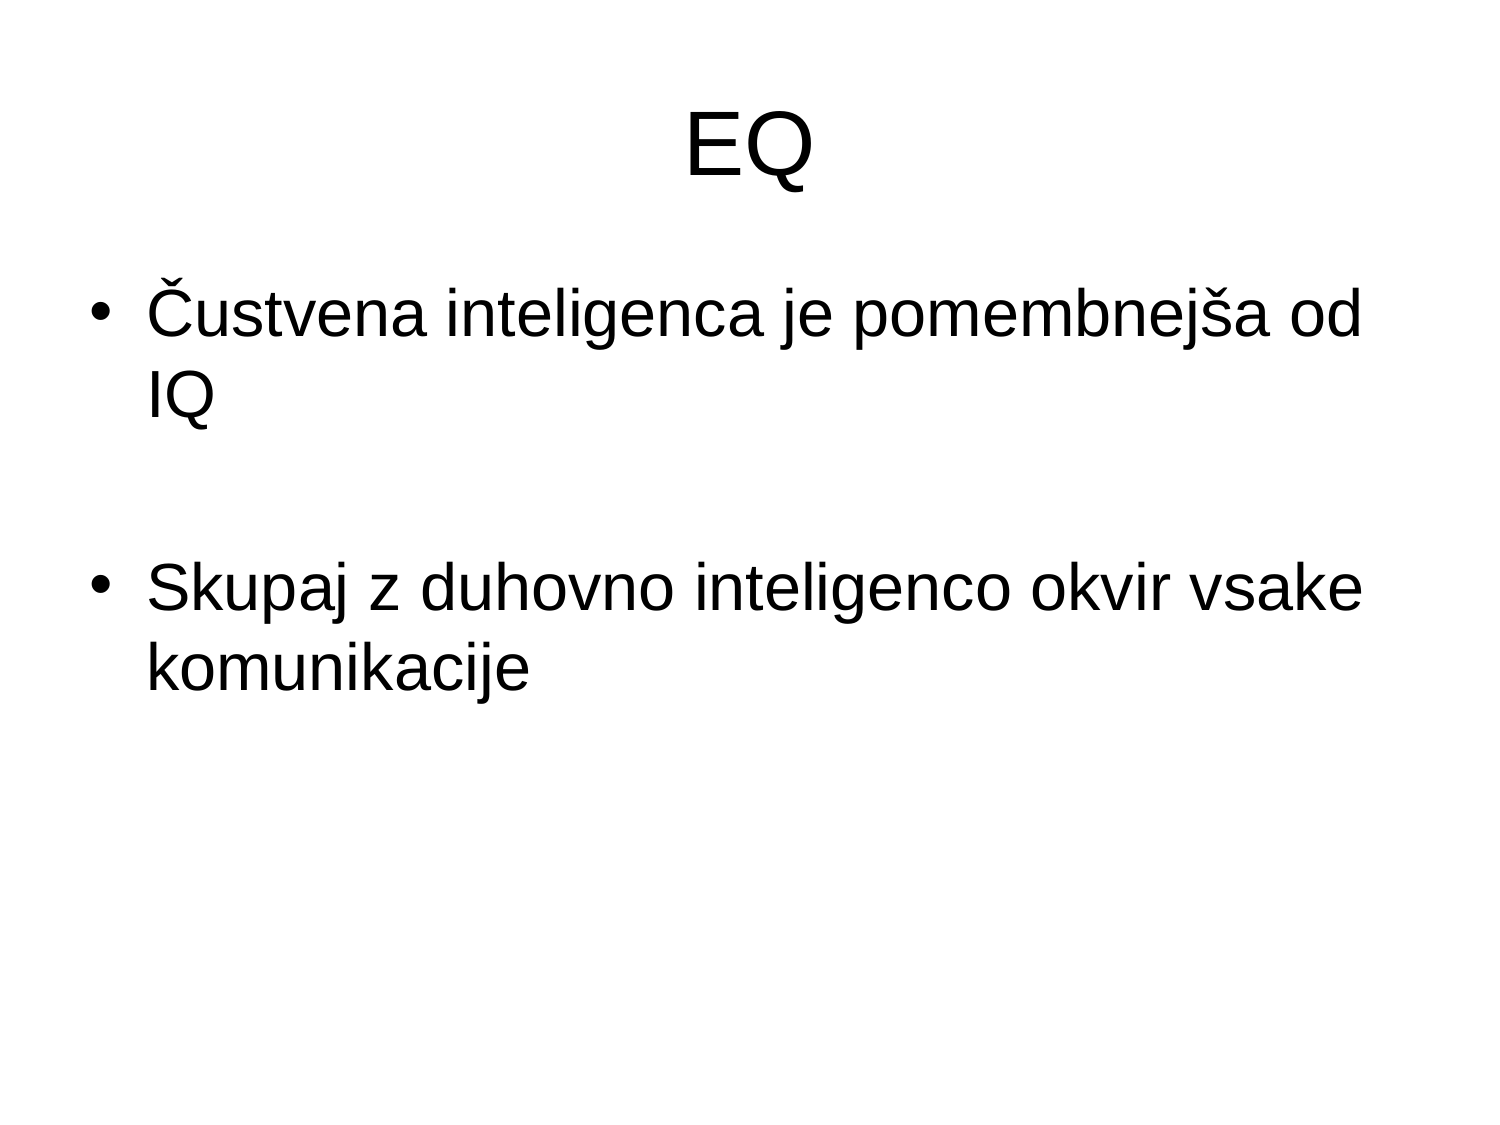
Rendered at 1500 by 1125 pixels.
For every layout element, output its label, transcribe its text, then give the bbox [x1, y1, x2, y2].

title EQ [75, 45, 1426, 233]
list Čustvena inteligenca je pomembnejša od IQ Skupaj z duhovno inteligenco okvir vsake komunikacije [75, 262, 1426, 1006]
